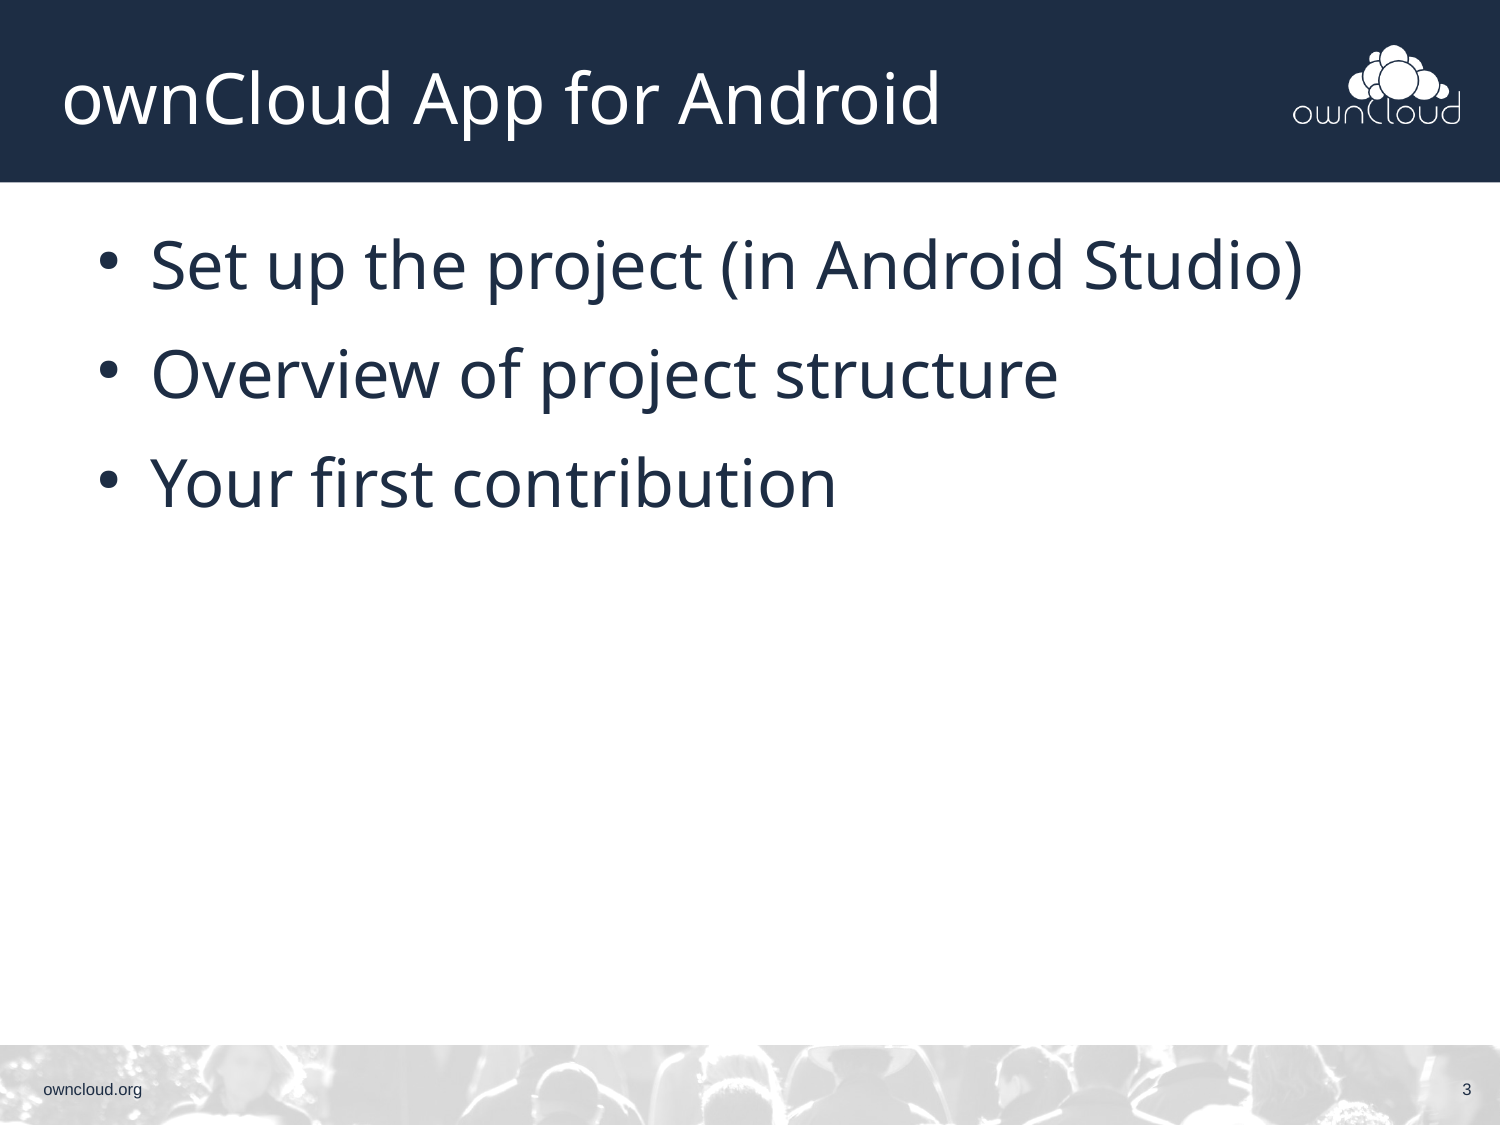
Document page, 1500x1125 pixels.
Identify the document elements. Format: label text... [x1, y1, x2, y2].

list Set up the project (in Android Studio) Overview of project structure Your first contribution [46, 214, 1465, 1026]
picture [0, 1045, 1500, 1125]
title ownCloud App for Android [46, 5, 1258, 187]
picture [1293, 45, 1460, 124]
